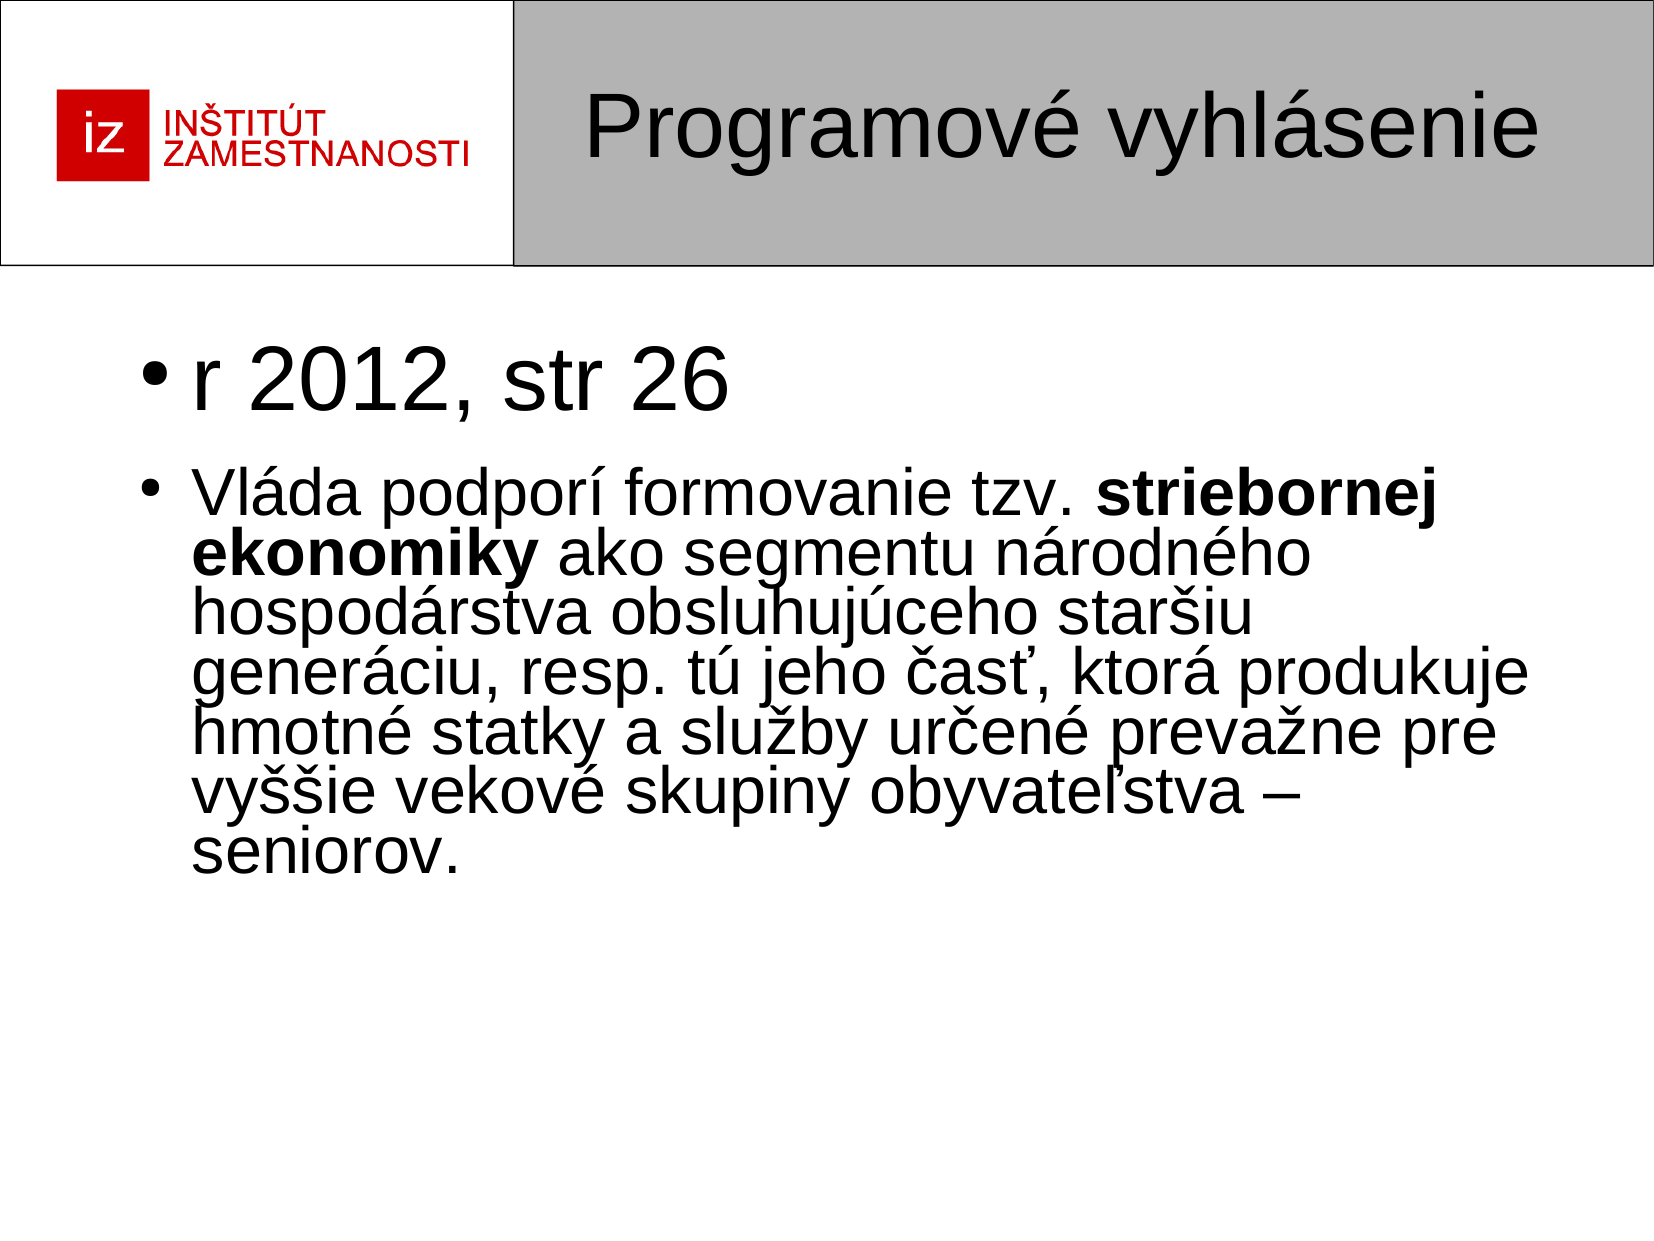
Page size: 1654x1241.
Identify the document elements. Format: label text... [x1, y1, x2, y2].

picture [5, 8, 512, 257]
list r 2012, str 26 Vláda podporí formovanie tzv. striebornej ekonomiky ako segmentu národného hospodárstva obsluhujúceho staršiu generáciu, resp. tú jeho časť, ktorá produkuje hmotné statky a služby určené prevažne pre vyššie vekové skupiny obyvateľstva – seniorov. [121, 344, 1533, 1126]
title Programové vyhlásenie [561, 29, 1565, 237]
